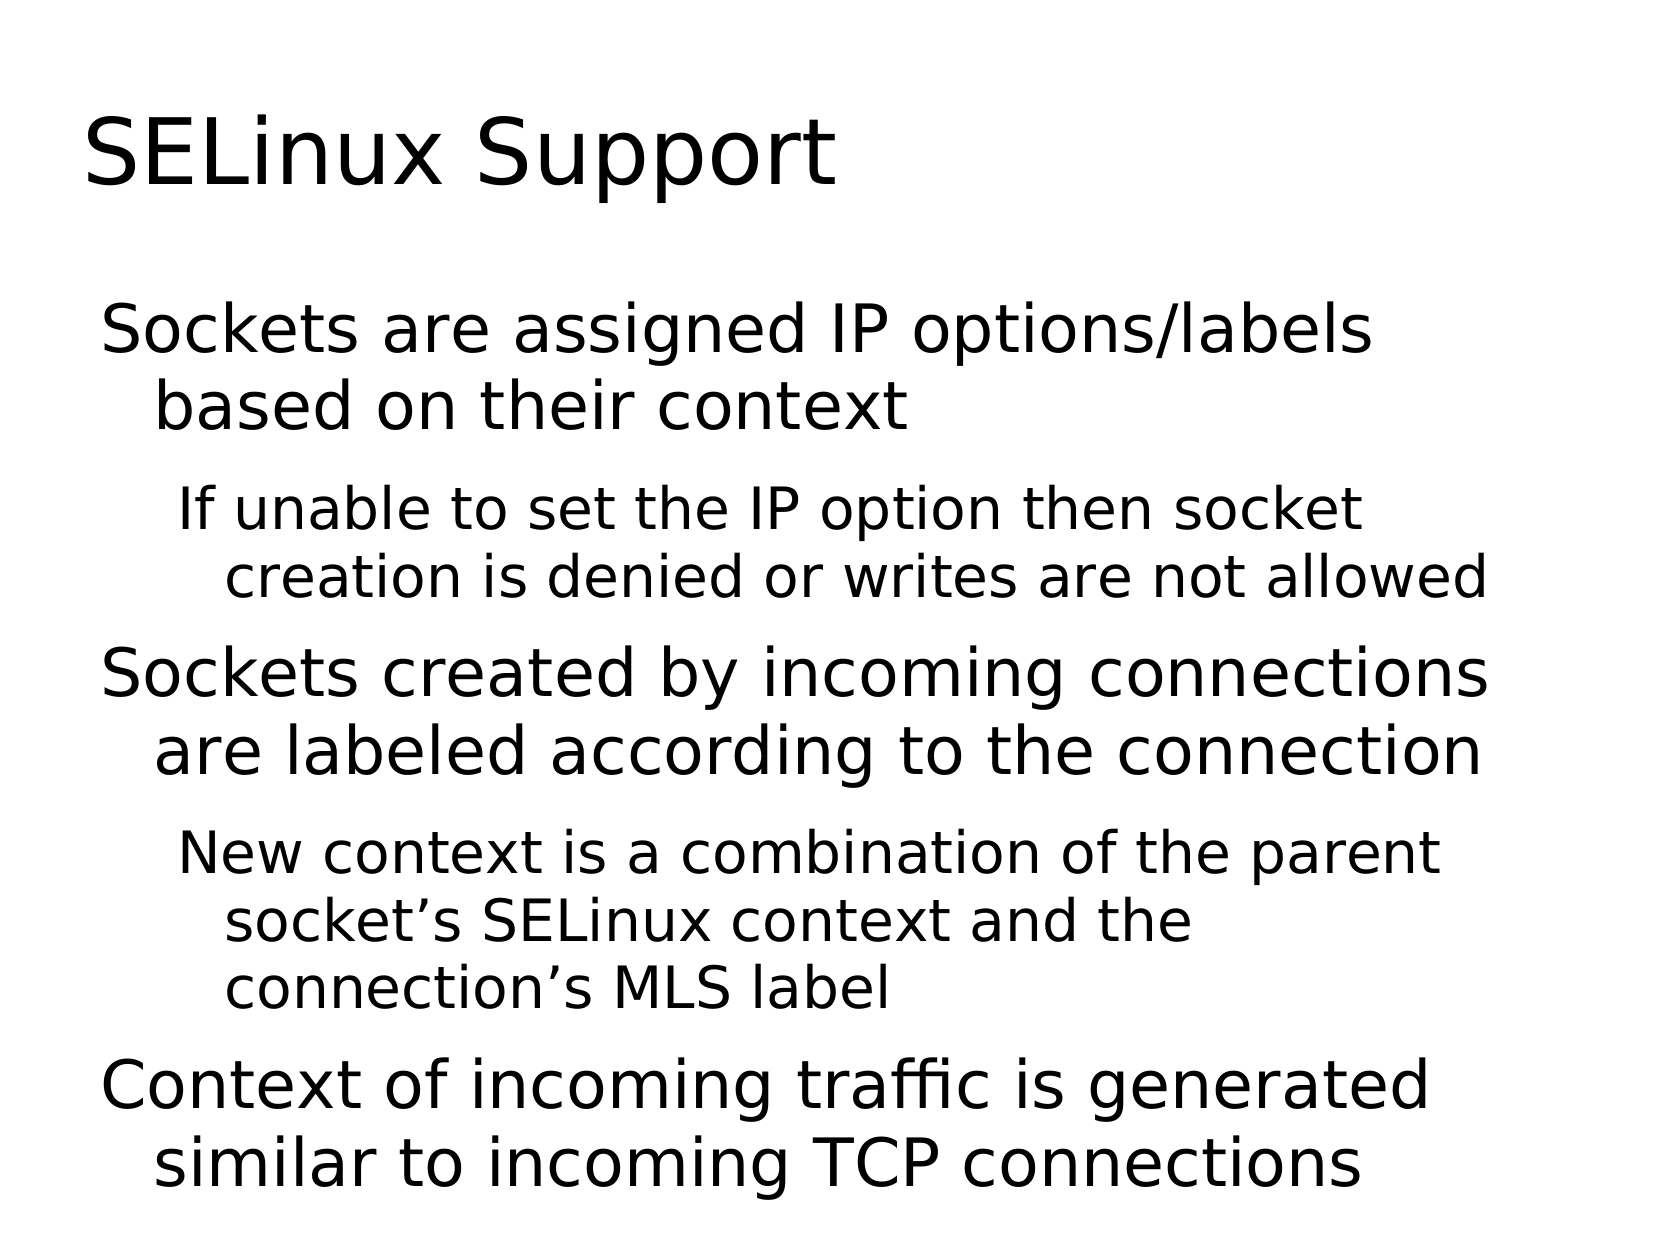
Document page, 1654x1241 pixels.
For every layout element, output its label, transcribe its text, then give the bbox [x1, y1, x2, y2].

list Sockets are assigned IP options/labels based on their context If unable to set the IP option then socket creation is denied or writes are not allowed Sockets created by incoming connections are labeled according to the connection New context is a combination of the parent socket’s SELinux context and the connection’s MLS label Context of incoming traffic is generated similar to incoming TCP connections [82, 290, 1571, 1202]
title SELinux Support [82, 49, 1571, 257]
